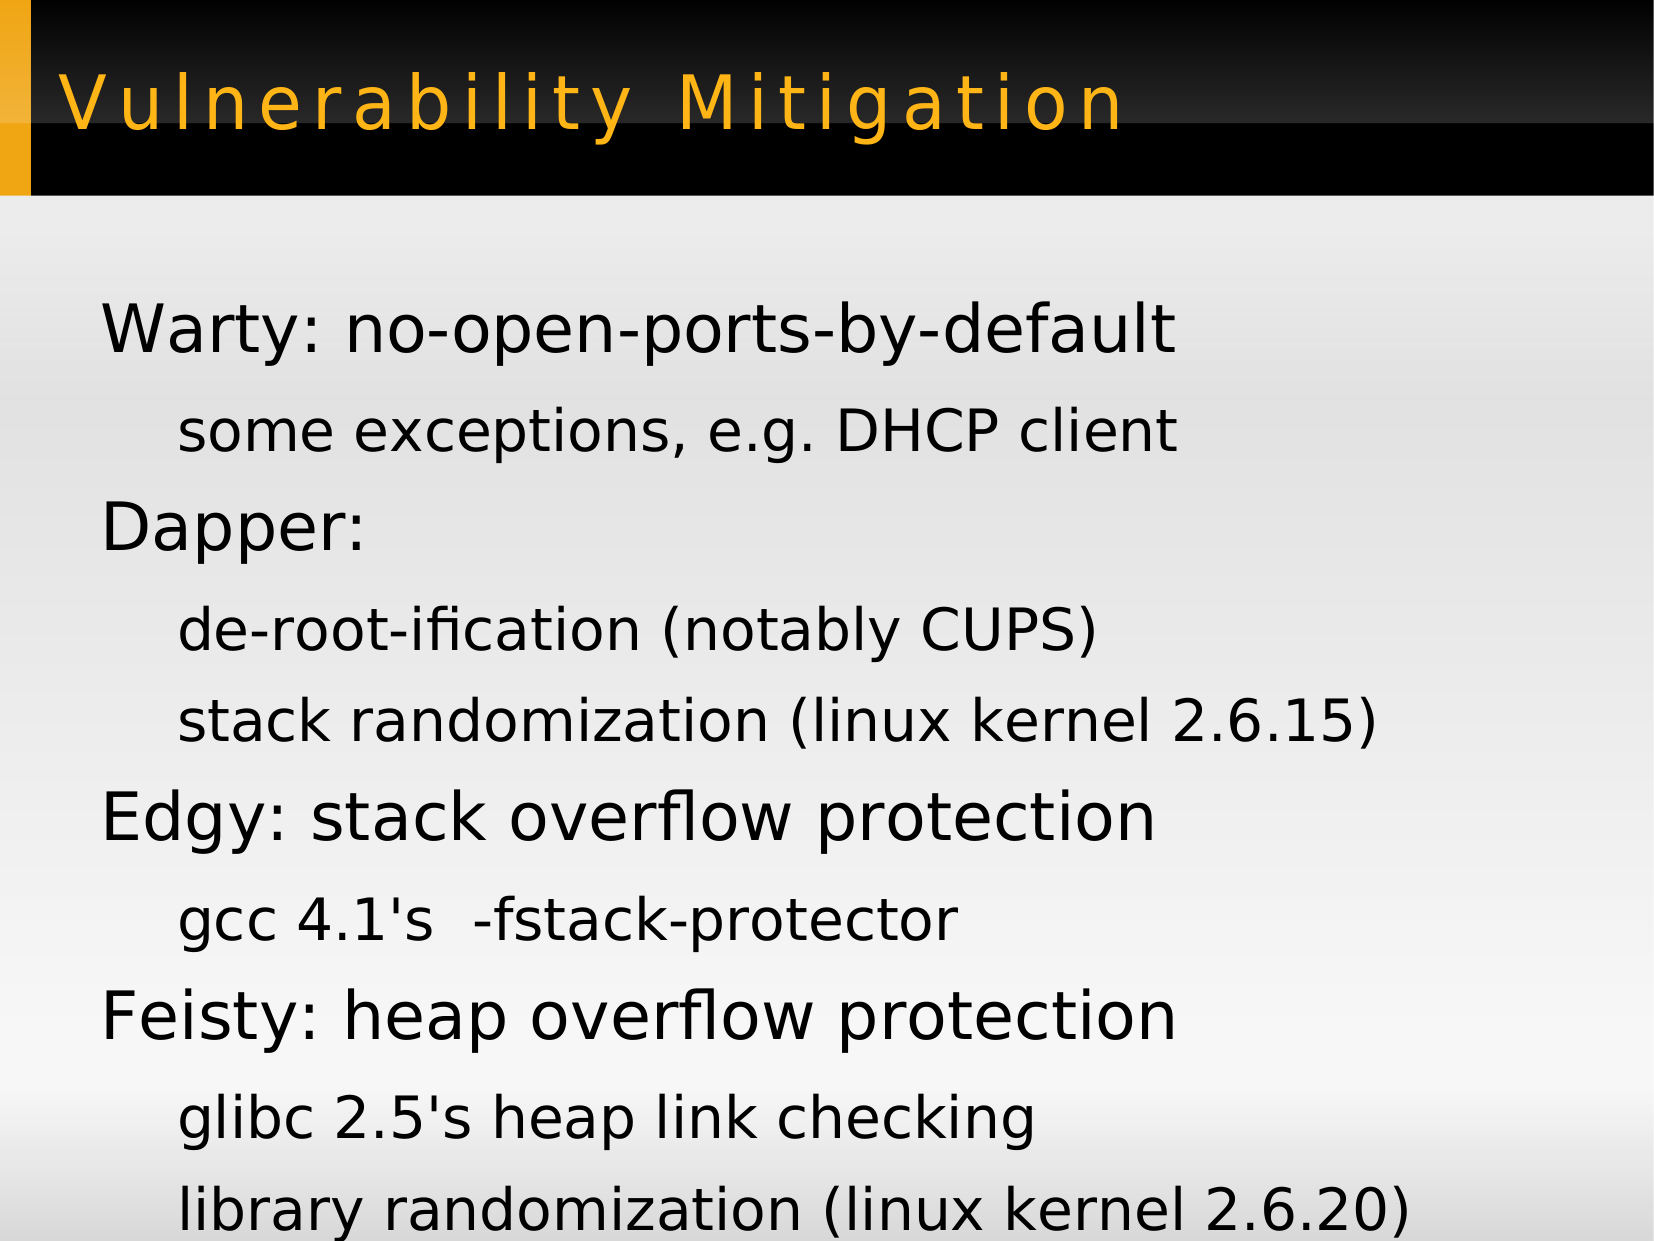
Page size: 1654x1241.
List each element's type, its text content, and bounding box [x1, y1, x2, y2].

title Vulnerability Mitigation [59, 36, 1270, 171]
list Warty: no-open-ports-by-default some exceptions, e.g. DHCP client Dapper: de-root-ification (notably CUPS) stack randomization (linux kernel 2.6.15) Edgy: stack overflow protection gcc 4.1's -fstack-protector Feisty: heap overflow protection glibc 2.5's heap link checking library randomization (linux kernel 2.6.20) [82, 290, 1571, 1241]
picture [0, 0, 1654, 1241]
